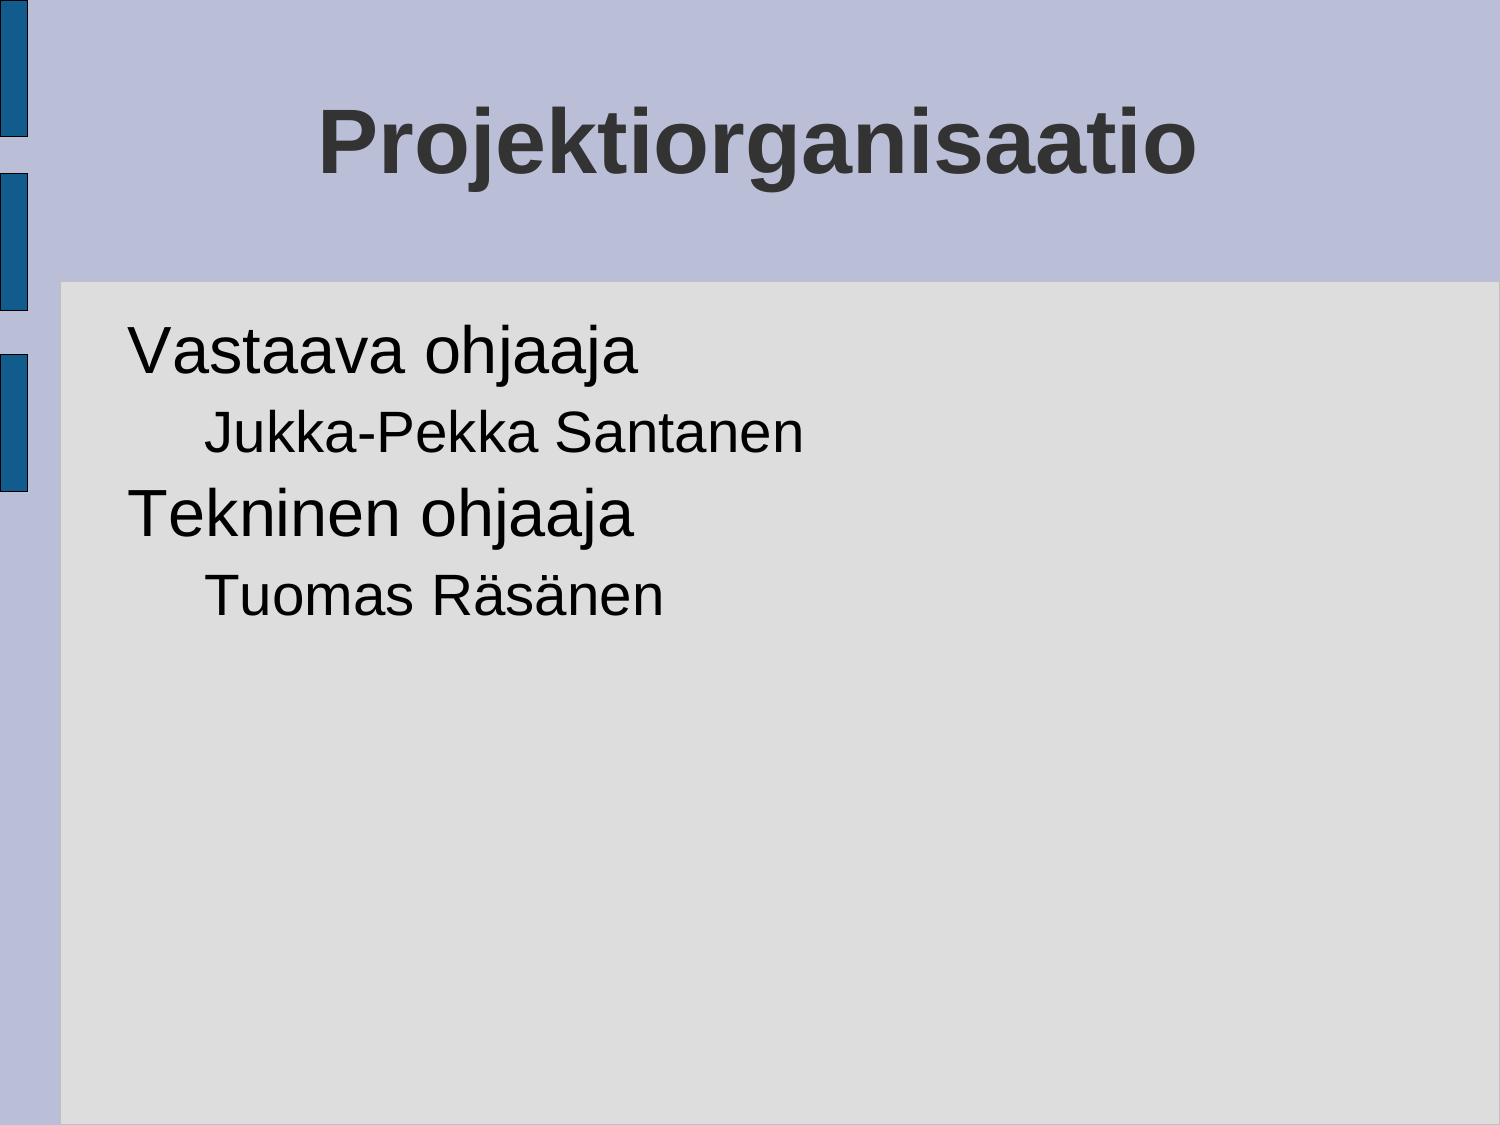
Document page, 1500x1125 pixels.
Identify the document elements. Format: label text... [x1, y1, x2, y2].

list Vastaava ohjaaja Jukka-Pekka Santanen Tekninen ohjaaja Tuomas Räsänen [110, 312, 1392, 1022]
title Projektiorganisaatio [118, 48, 1400, 237]
